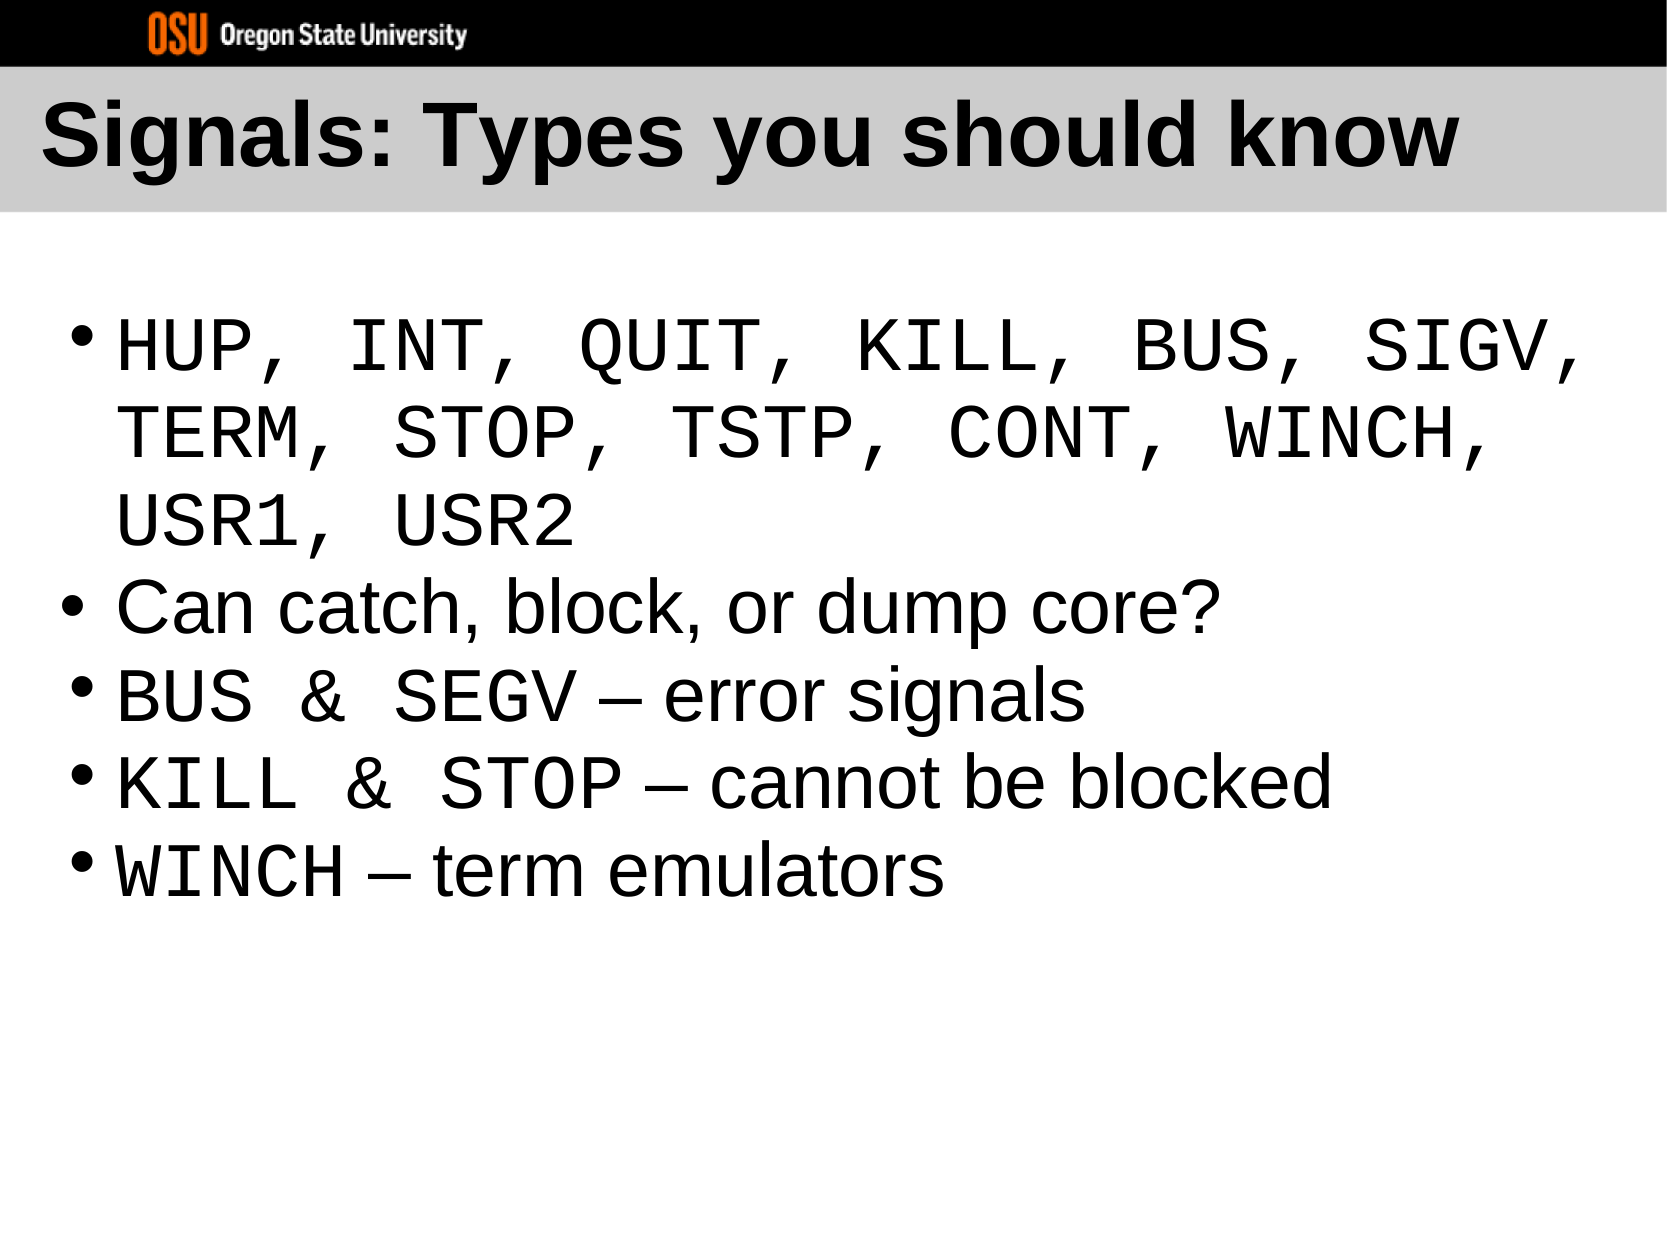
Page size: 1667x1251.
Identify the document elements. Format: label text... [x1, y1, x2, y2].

title Signals: Types you should know [40, 83, 1625, 233]
list HUP, INT, QUIT, KILL, BUS, SIGV, TERM, STOP, TSTP, CONT, WINCH, USR1, USR2 Can catch, block, or dump core? BUS & SEGV – error signals KILL & STOP – cannot be blocked WINCH – term emulators [40, 300, 1627, 1201]
picture [0, 0, 1667, 1251]
